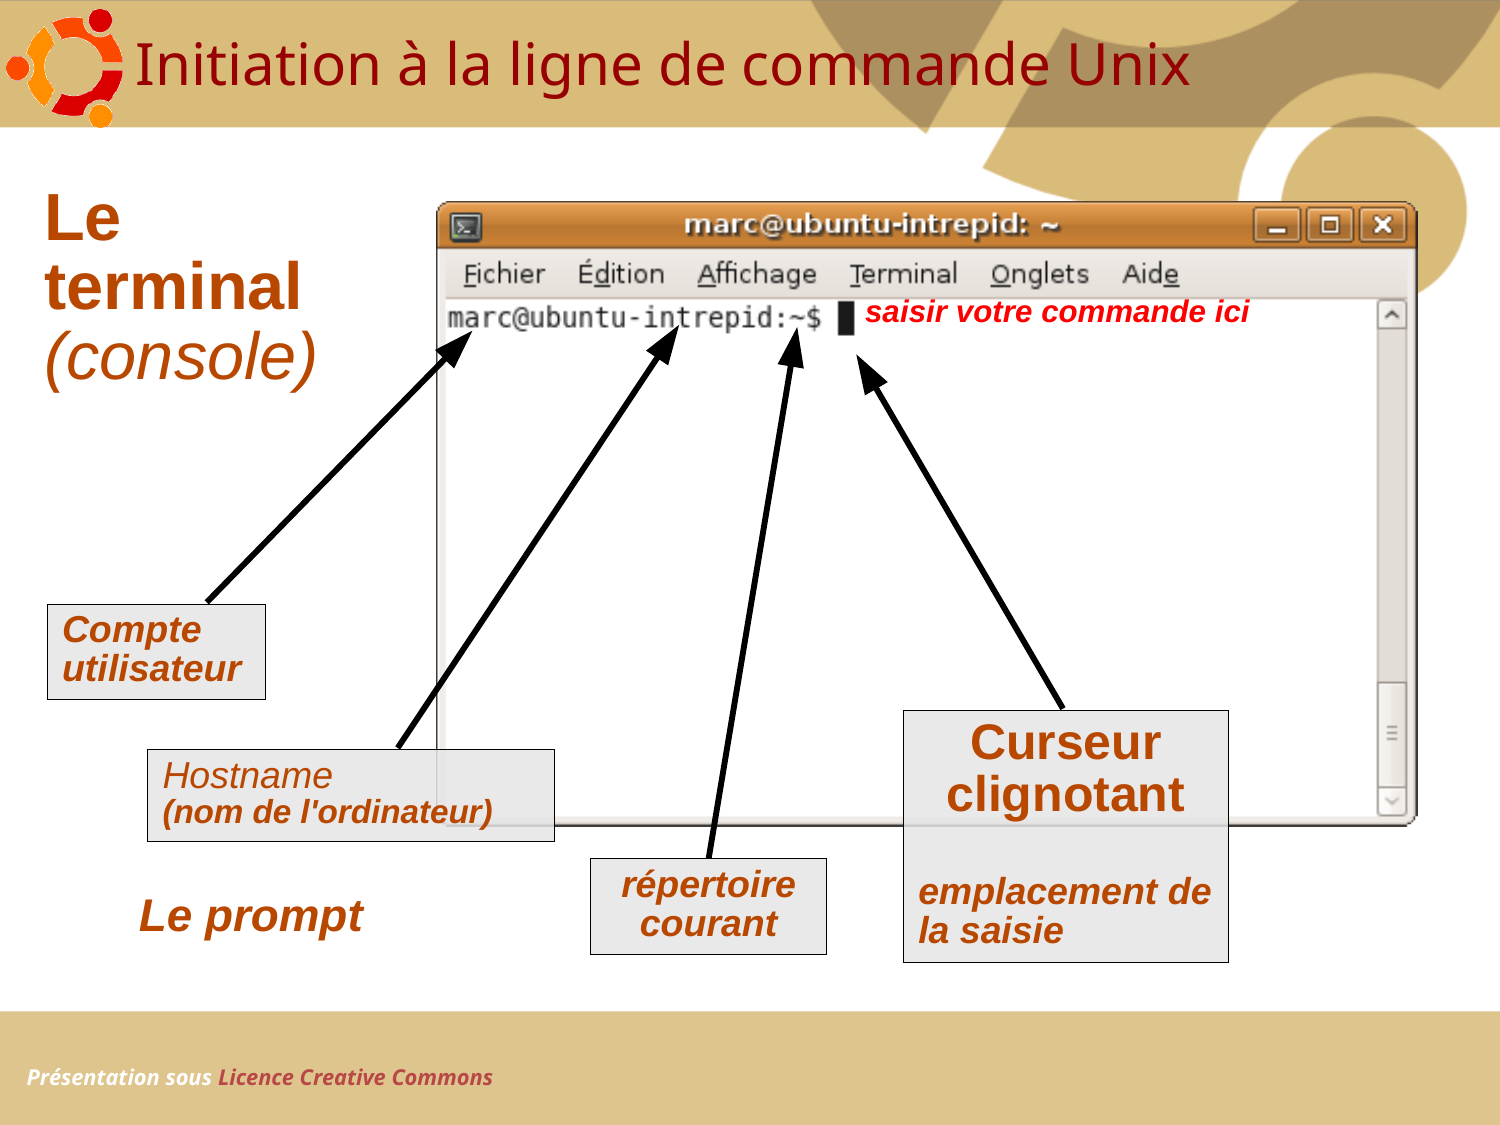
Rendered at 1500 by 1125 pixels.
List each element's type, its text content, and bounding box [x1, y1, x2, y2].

text_box répertoire courant [590, 858, 827, 955]
text_box Hostname (nom de l'ordinateur) [147, 749, 555, 842]
text_box Curseur clignotant emplacement de la saisie [903, 710, 1229, 963]
text_box Le prompt [59, 885, 443, 952]
title Initiation à la ligne de commande Unix [135, 0, 1417, 177]
picture [0, 0, 393, 557]
text_box Le terminal (console) [29, 177, 414, 406]
text_box saisir votre commande ici [850, 289, 1412, 339]
text_box Compte utilisateur [47, 604, 266, 700]
picture [257, 0, 1500, 827]
